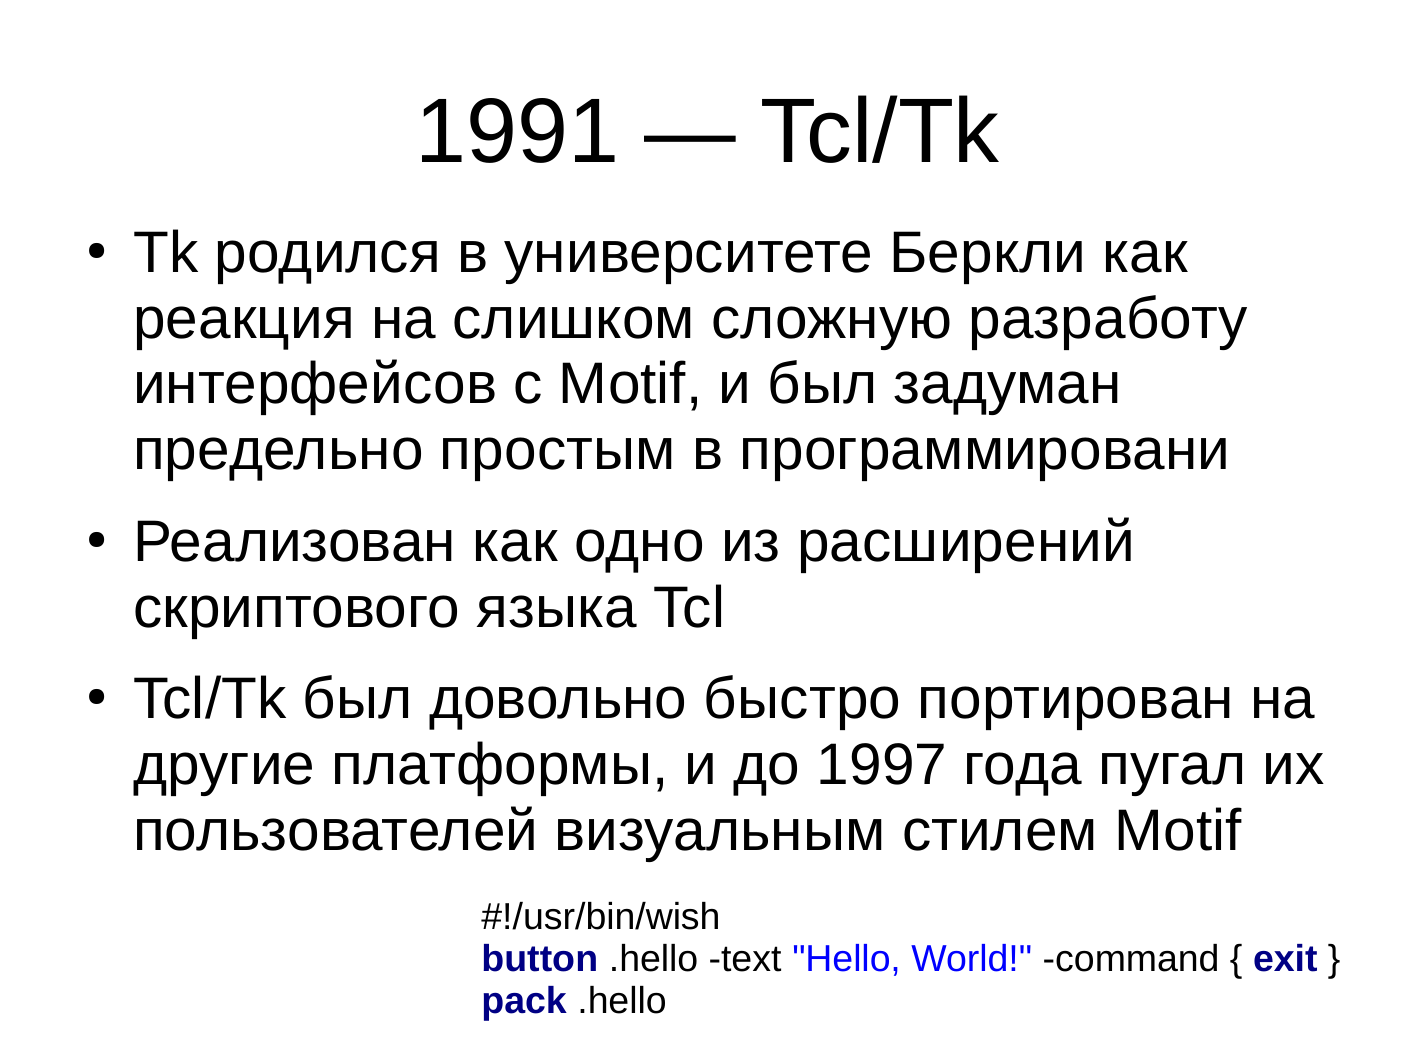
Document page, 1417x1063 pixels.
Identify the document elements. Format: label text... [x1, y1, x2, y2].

list Tk родился в университете Беркли как реакция на слишком сложную разработу интерфейсов с Motif, и был задуман предельно простым в программировани Реализован как одно из расширений скриптового языка Tcl Tcl/Tk был довольно быстро портирован на другие платформы, и до 1997 года пугал их пользователей визуальным стилем Motif [70, 219, 1346, 906]
text_box #!/usr/bin/wish button .hello -text "Hello, World!" -command { exit } pack .hello [466, 887, 1374, 1029]
title 1991 — Tcl/Tk [70, 42, 1346, 219]
